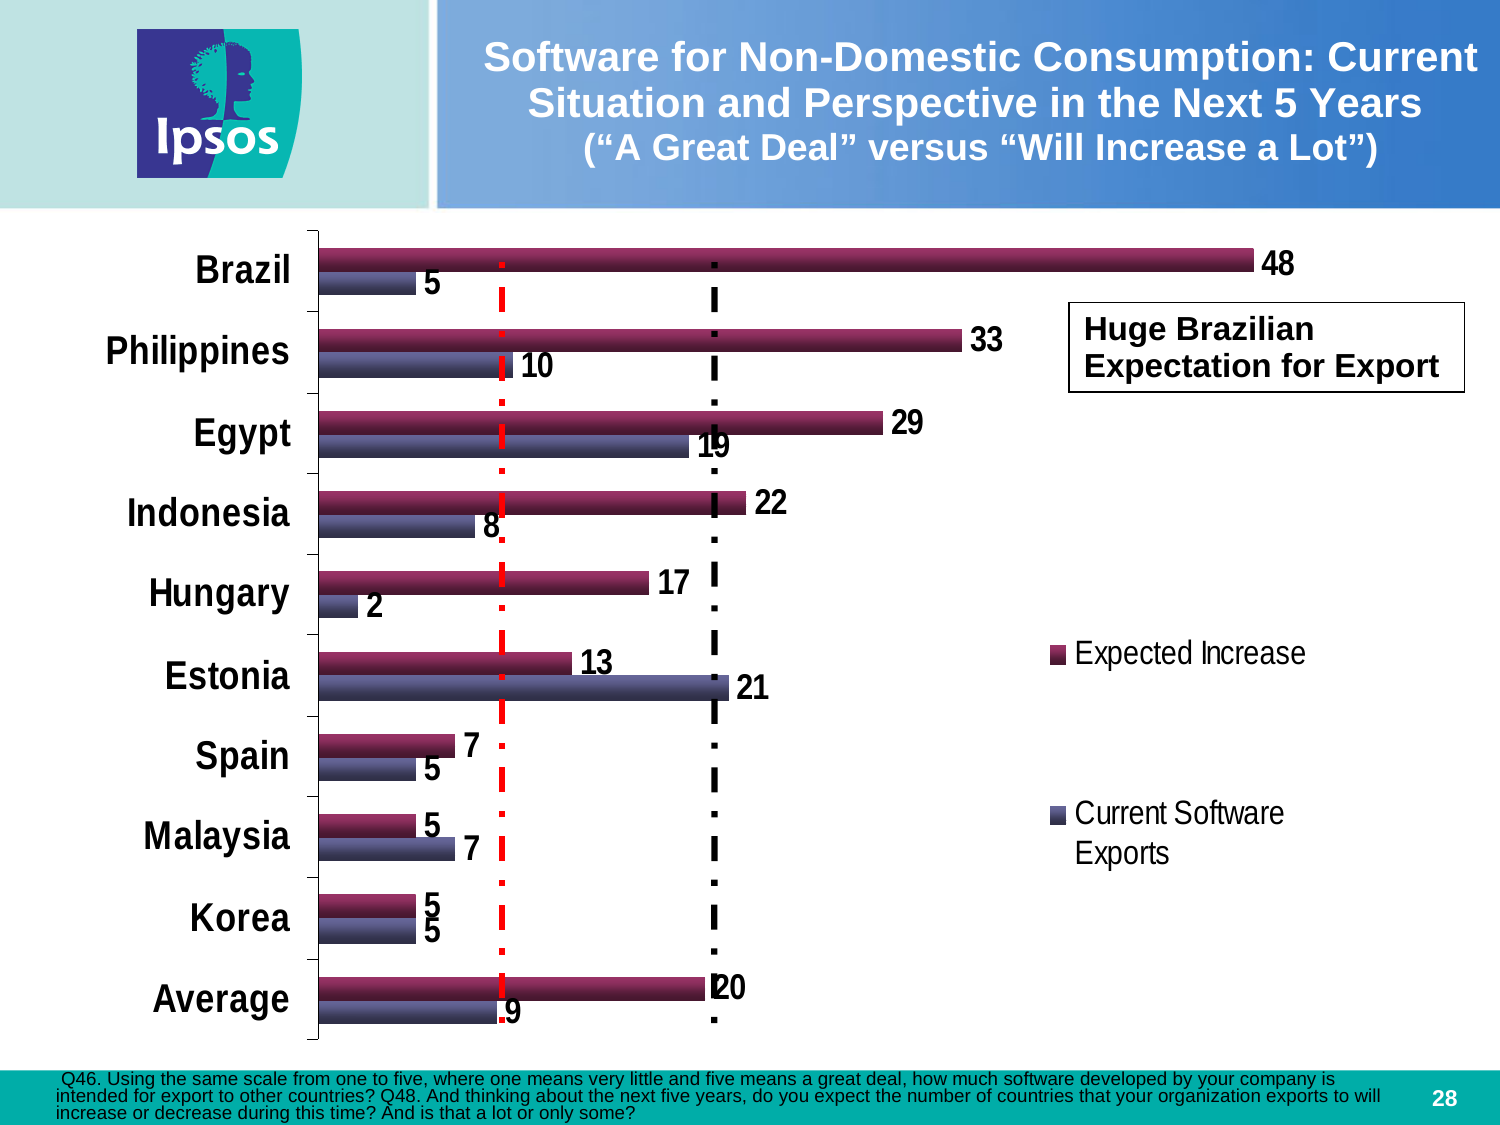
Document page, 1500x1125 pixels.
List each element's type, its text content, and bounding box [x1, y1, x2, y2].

text_box Q46. Using the same scale from one to five, where one means very little and five means a great deal, how much software developed by your company is intended for export to other countries? Q48. And thinking about the next five years, do you expect the number of countries that your organization exports to will increase or decrease during this time? And is that a lot or only some? [41, 1064, 1400, 1125]
title Software for Non-Domestic Consumption: Current Situation and Perspective in the Next 5 Years (“A Great Deal” versus “Will Increase a Lot”) [462, 15, 1500, 177]
text_box Huge Brazilian Expectation for Export [1069, 302, 1465, 393]
picture [0, 0, 1500, 213]
chart [73, 220, 1500, 1071]
